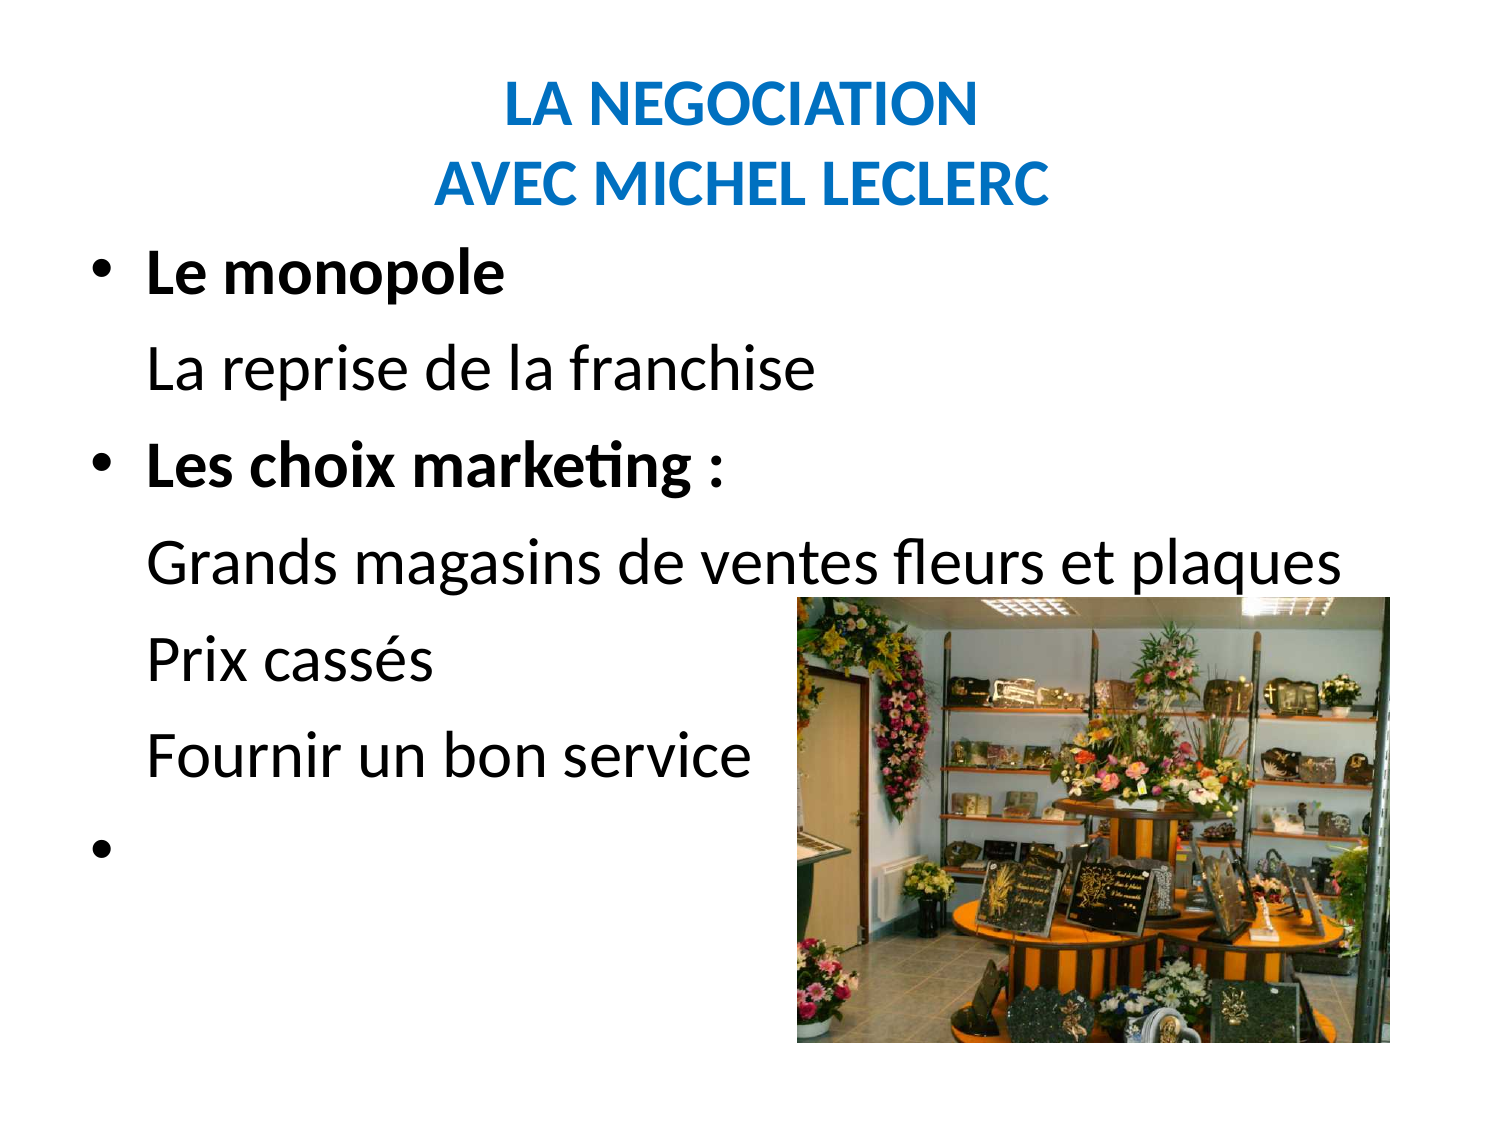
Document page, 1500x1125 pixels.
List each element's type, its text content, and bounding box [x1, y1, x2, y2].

title LA NEGOCIATION AVEC MICHEL LECLERC [75, 45, 1426, 219]
picture [797, 597, 1390, 1043]
list Le monopole La reprise de la franchise Les choix marketing : Grands magasins de ventes fleurs et plaques Prix cassés Fournir un bon service [75, 219, 1426, 1005]
